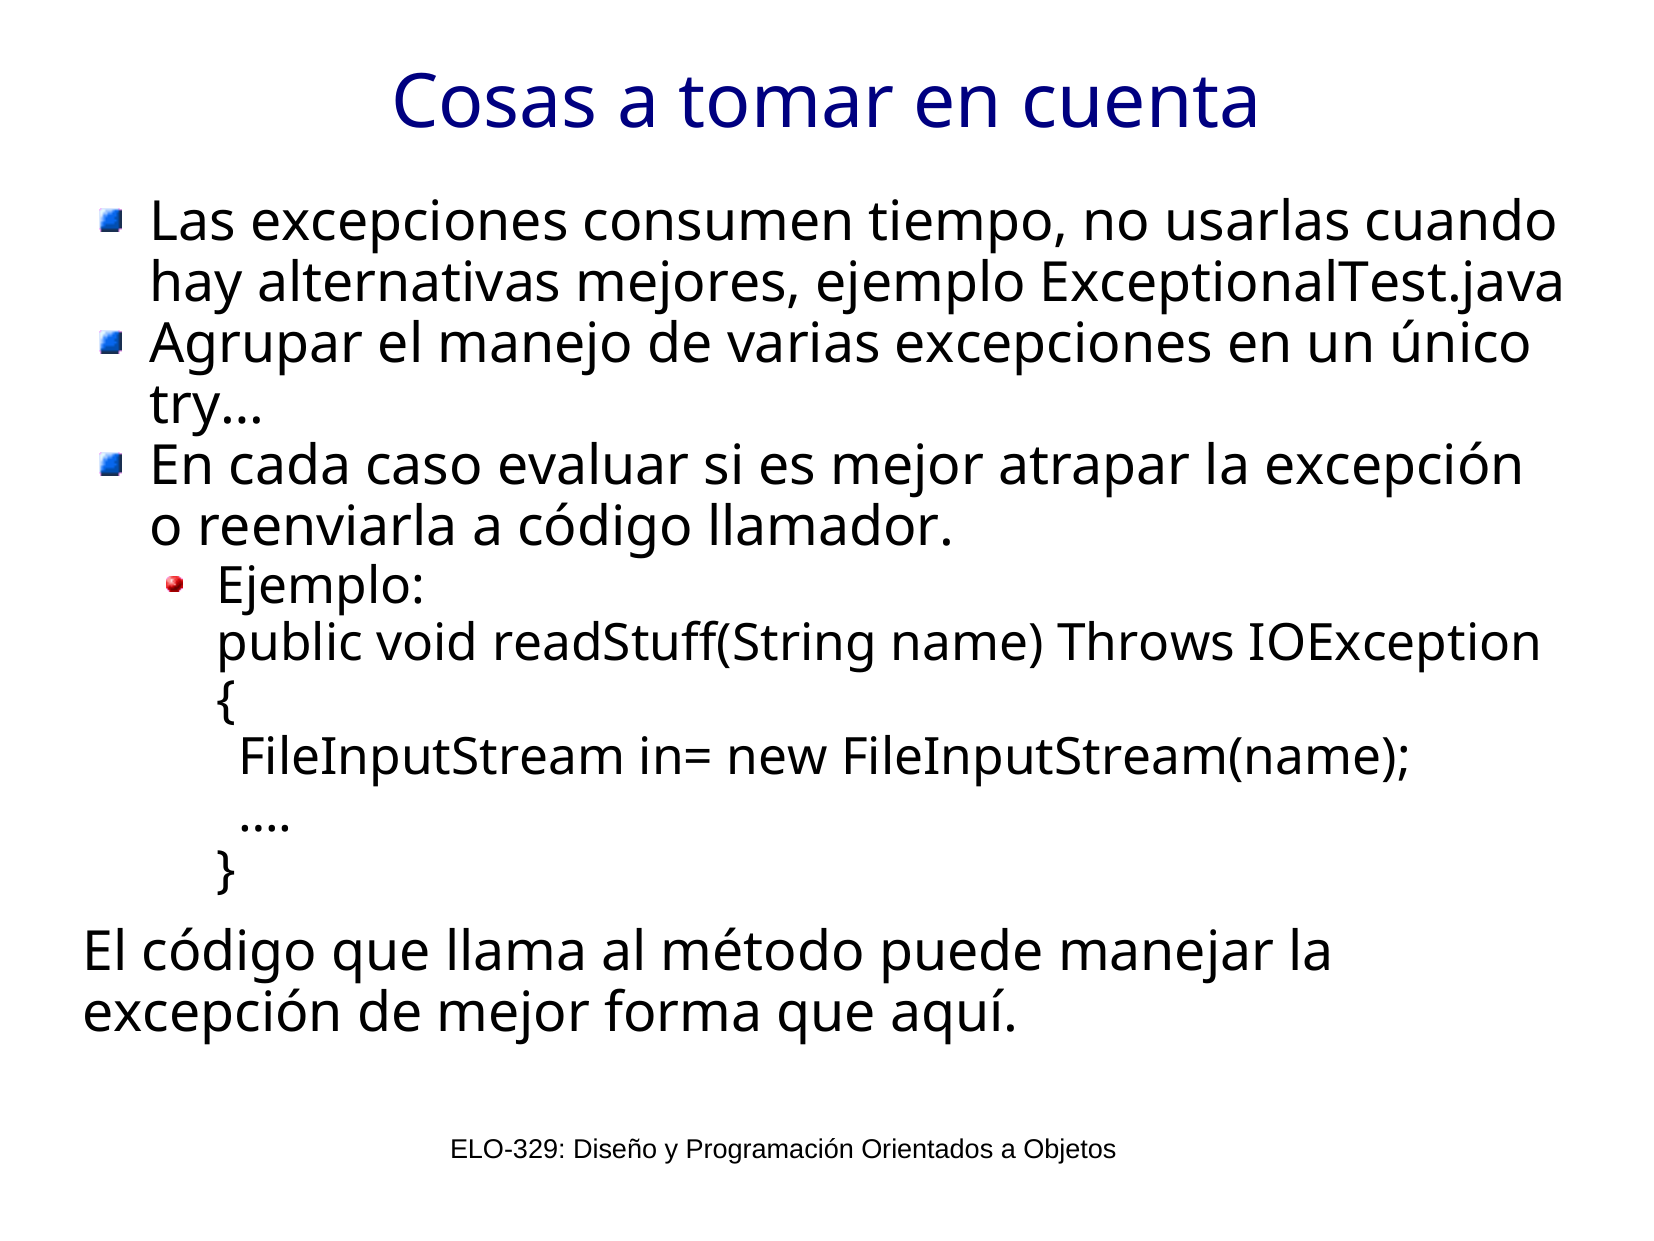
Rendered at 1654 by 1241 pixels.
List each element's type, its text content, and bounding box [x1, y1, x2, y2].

title Cosas a tomar en cuenta [82, 49, 1571, 151]
list Las excepciones consumen tiempo, no usarlas cuando hay alternativas mejores, ejemplo ExceptionalTest.java Agrupar el manejo de varias excepciones en un único try… En cada caso evaluar si es mejor atrapar la excepción o reenviarla a código llamador. Ejemplo: public void readStuff(String name) Throws IOException { FileInputStream in= new FileInputStream(name); …. } El código que llama al método puede manejar la excepción de mejor forma que aquí. [82, 187, 1571, 1071]
